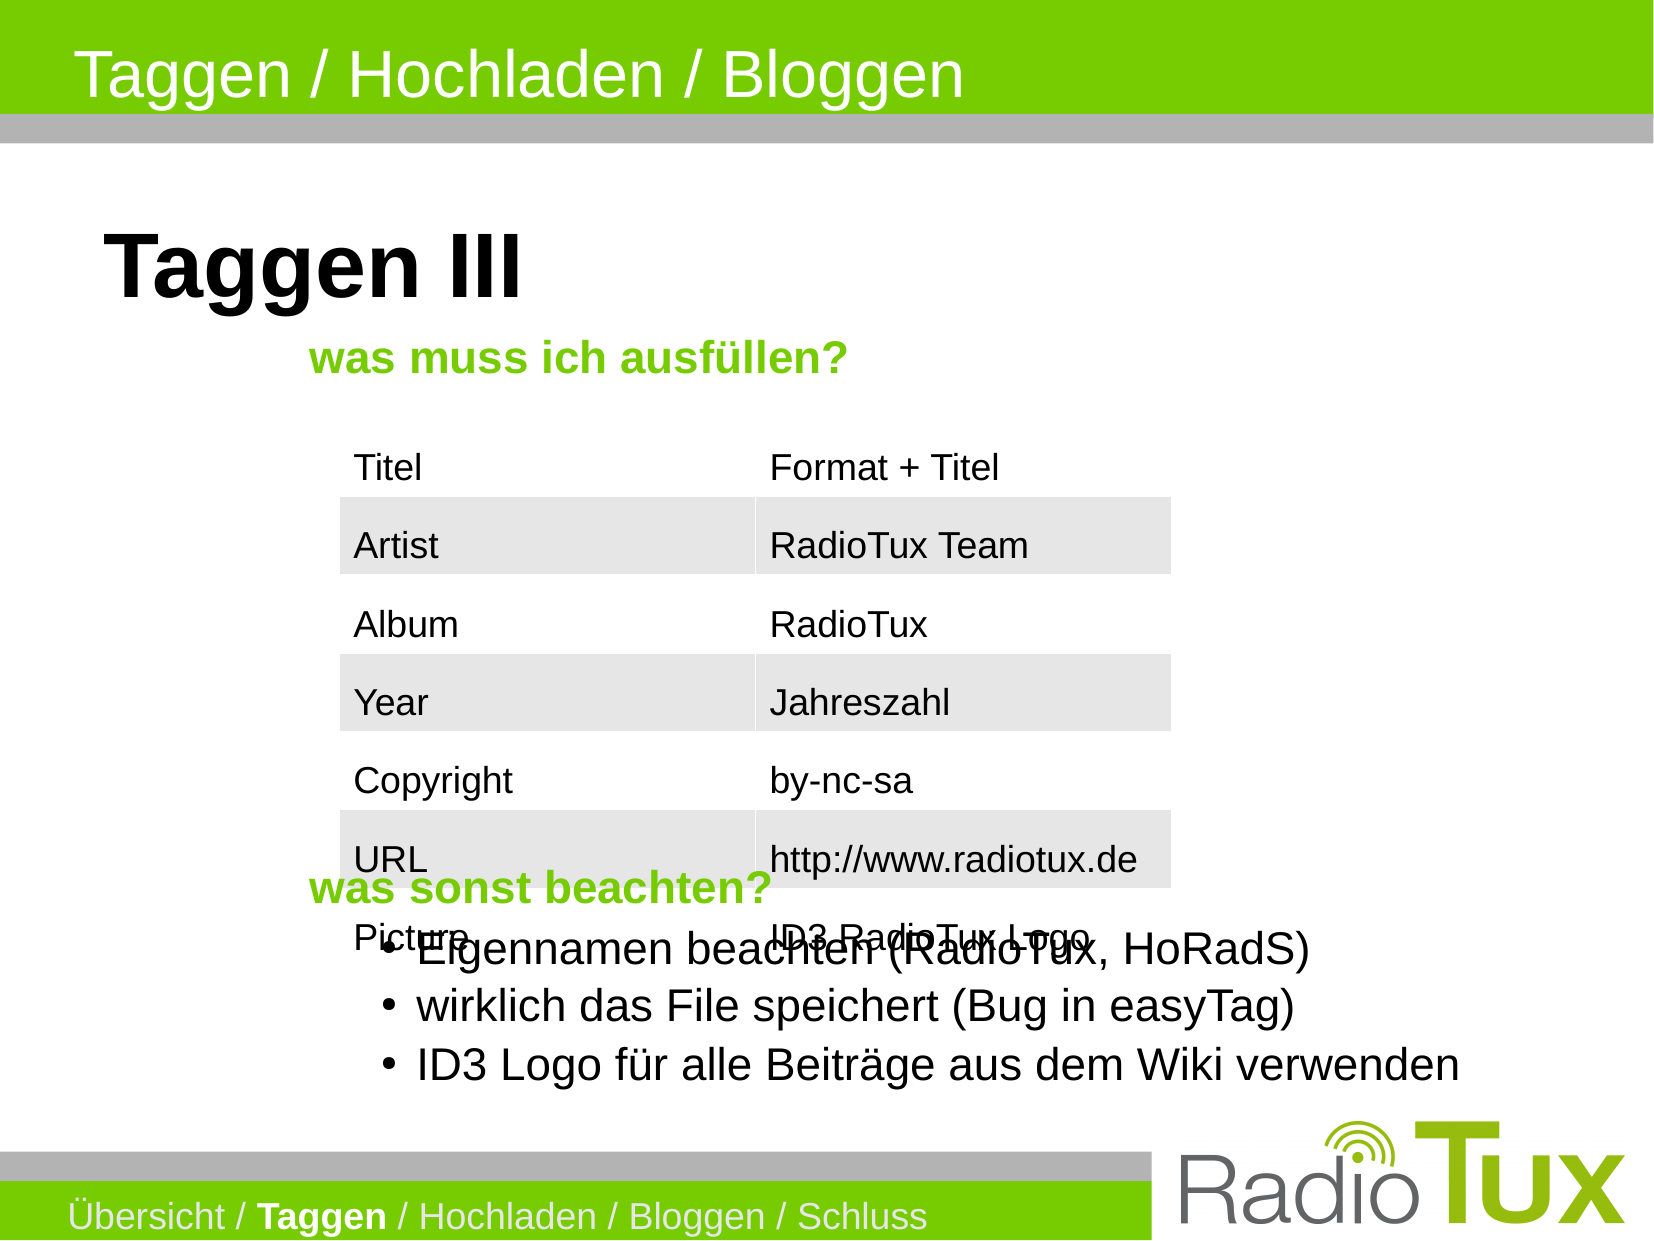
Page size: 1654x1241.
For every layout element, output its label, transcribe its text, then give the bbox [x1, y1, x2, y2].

table_cell by-nc-sa [756, 732, 1171, 809]
table_cell RadioTux [756, 575, 1171, 653]
picture [1181, 1121, 1625, 1224]
text_box [0, 0, 1654, 144]
table_header Titel [340, 419, 755, 496]
table_cell Album [340, 575, 755, 653]
table_cell Year [340, 654, 755, 731]
text_box [0, 1151, 1152, 1241]
text_box Übersicht / Taggen / Hochladen / Bloggen / Schluss [0, 1187, 1063, 1241]
text_box Taggen / Hochladen / Bloggen [59, 29, 1654, 111]
text_box Eigennamen beachten (RadioTux, HoRadS) [295, 915, 1536, 972]
table_header Format + Titel [756, 419, 1171, 496]
table_cell Jahreszahl [756, 654, 1171, 731]
table_cell RadioTux Team [756, 497, 1171, 574]
text_box ID3 Logo für alle Beiträge aus dem Wiki verwenden [295, 1031, 1536, 1093]
text_box was muss ich ausfüllen? [295, 324, 1536, 386]
text_box Taggen III [88, 206, 650, 314]
table_cell http://www.radiotux.de [756, 810, 1171, 854]
text_box was sonst beachten? [295, 854, 1536, 915]
table_cell URL [387, 849, 401, 854]
table_cell Copyright [340, 732, 755, 809]
table_cell Artist [340, 497, 755, 574]
table_cell URL [340, 810, 755, 854]
text_box wirklich das File speichert (Bug in easyTag) [295, 972, 1536, 1031]
